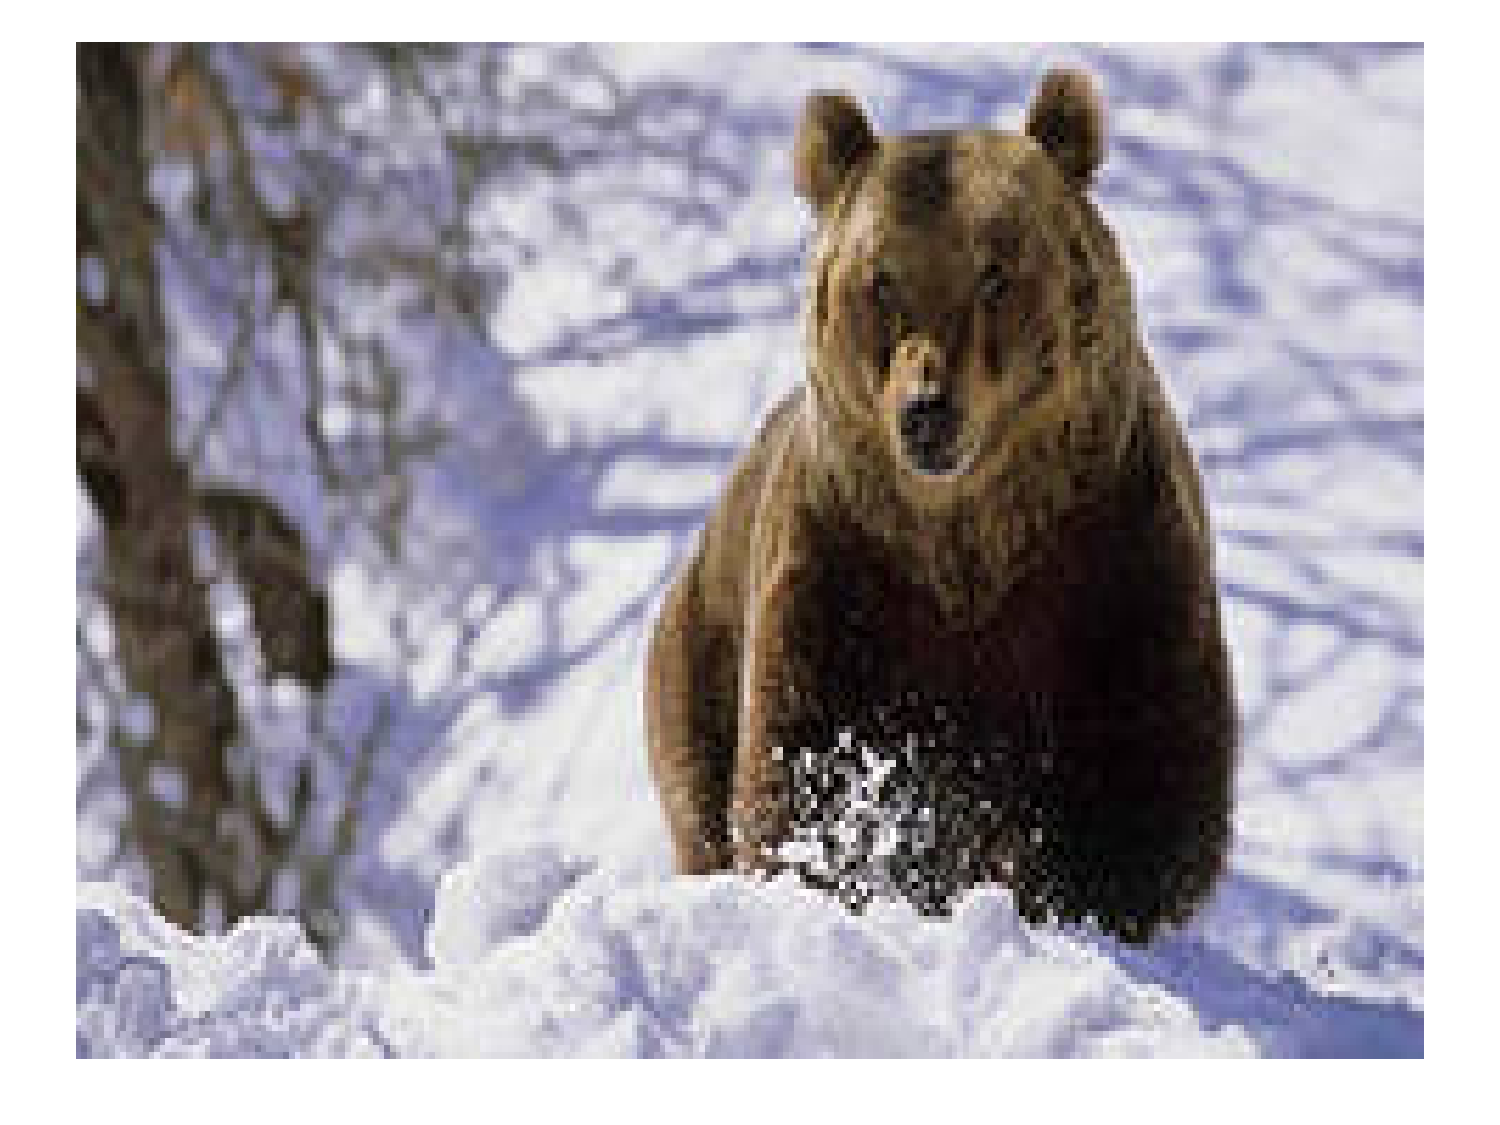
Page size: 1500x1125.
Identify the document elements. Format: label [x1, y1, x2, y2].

picture [76, 42, 1424, 1059]
